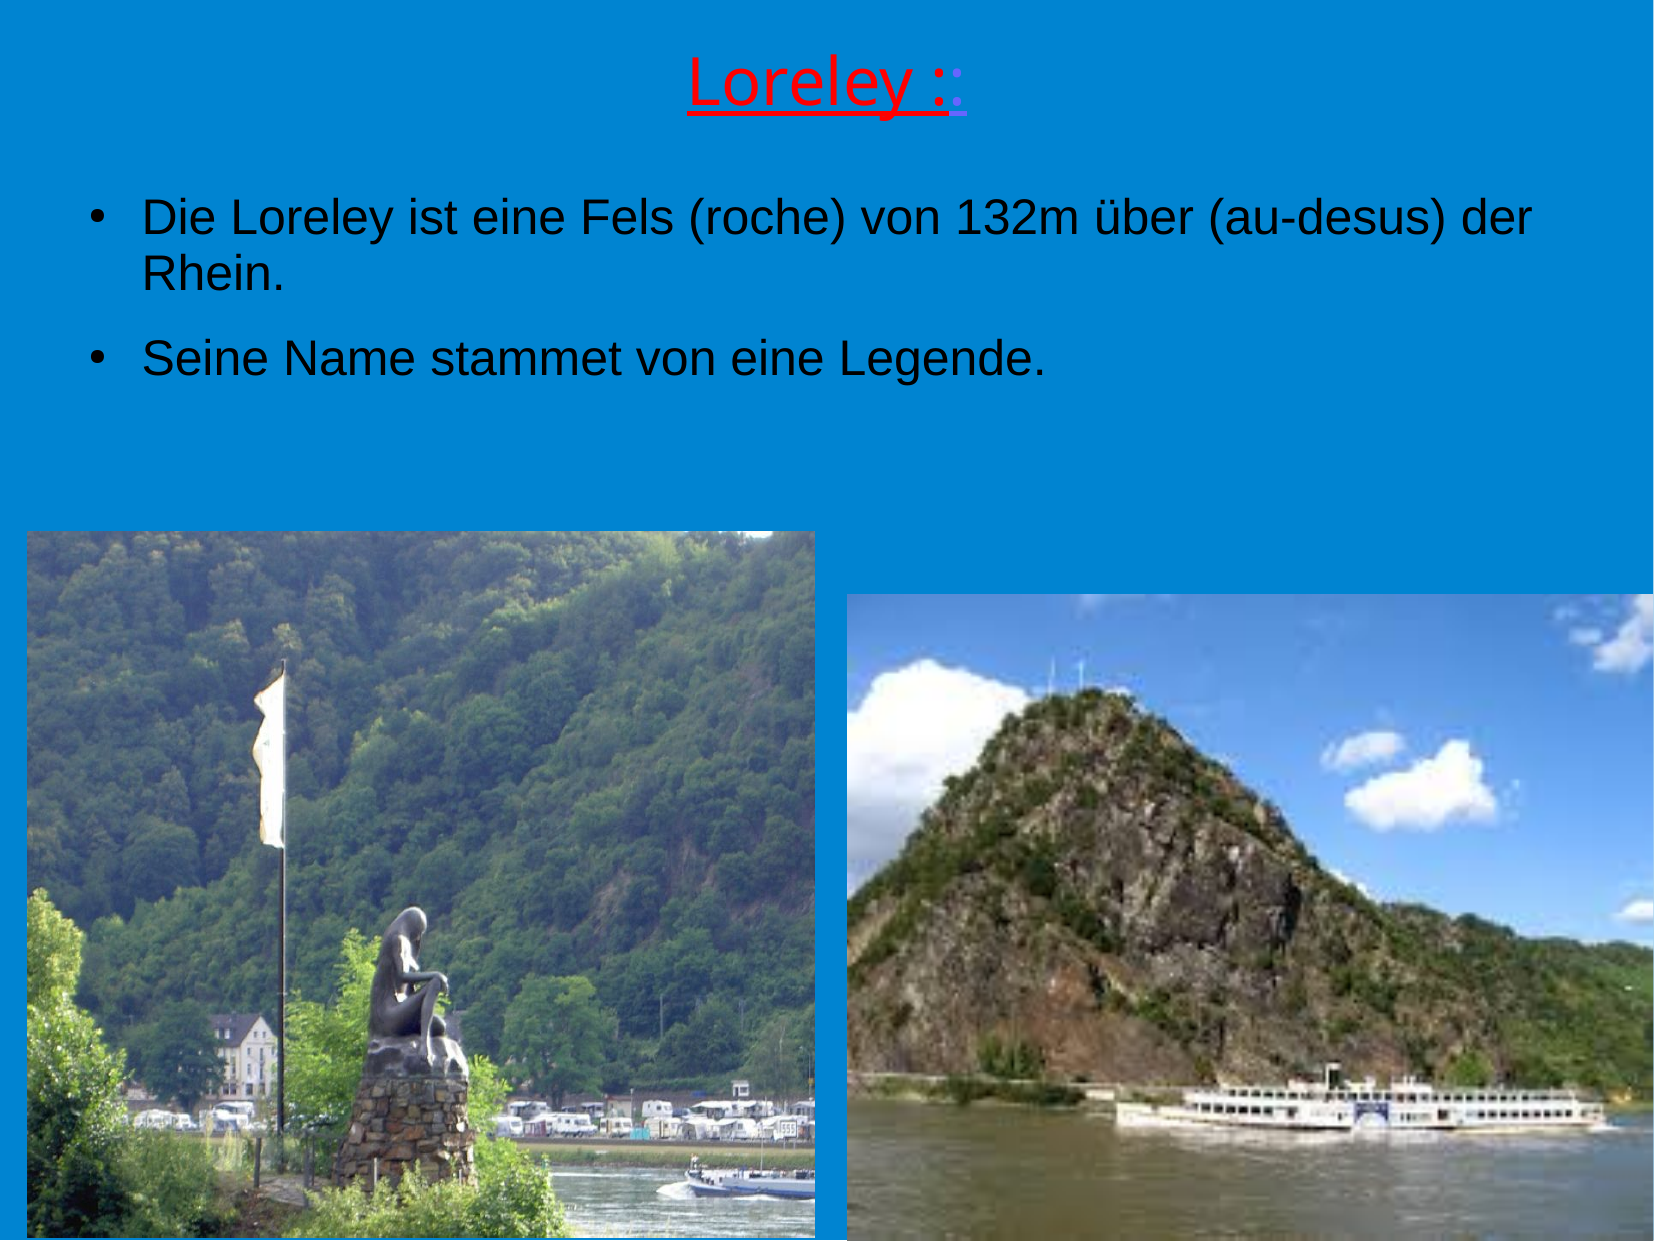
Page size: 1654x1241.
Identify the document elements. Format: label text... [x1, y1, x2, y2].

list Die Loreley ist eine Fels (roche) von 132m über (au-desus) der Rhein. Seine Name stammet von eine Legende. [70, 188, 1559, 909]
picture [847, 594, 1654, 1241]
picture [27, 531, 815, 1238]
title Loreley :: [82, 0, 1571, 184]
